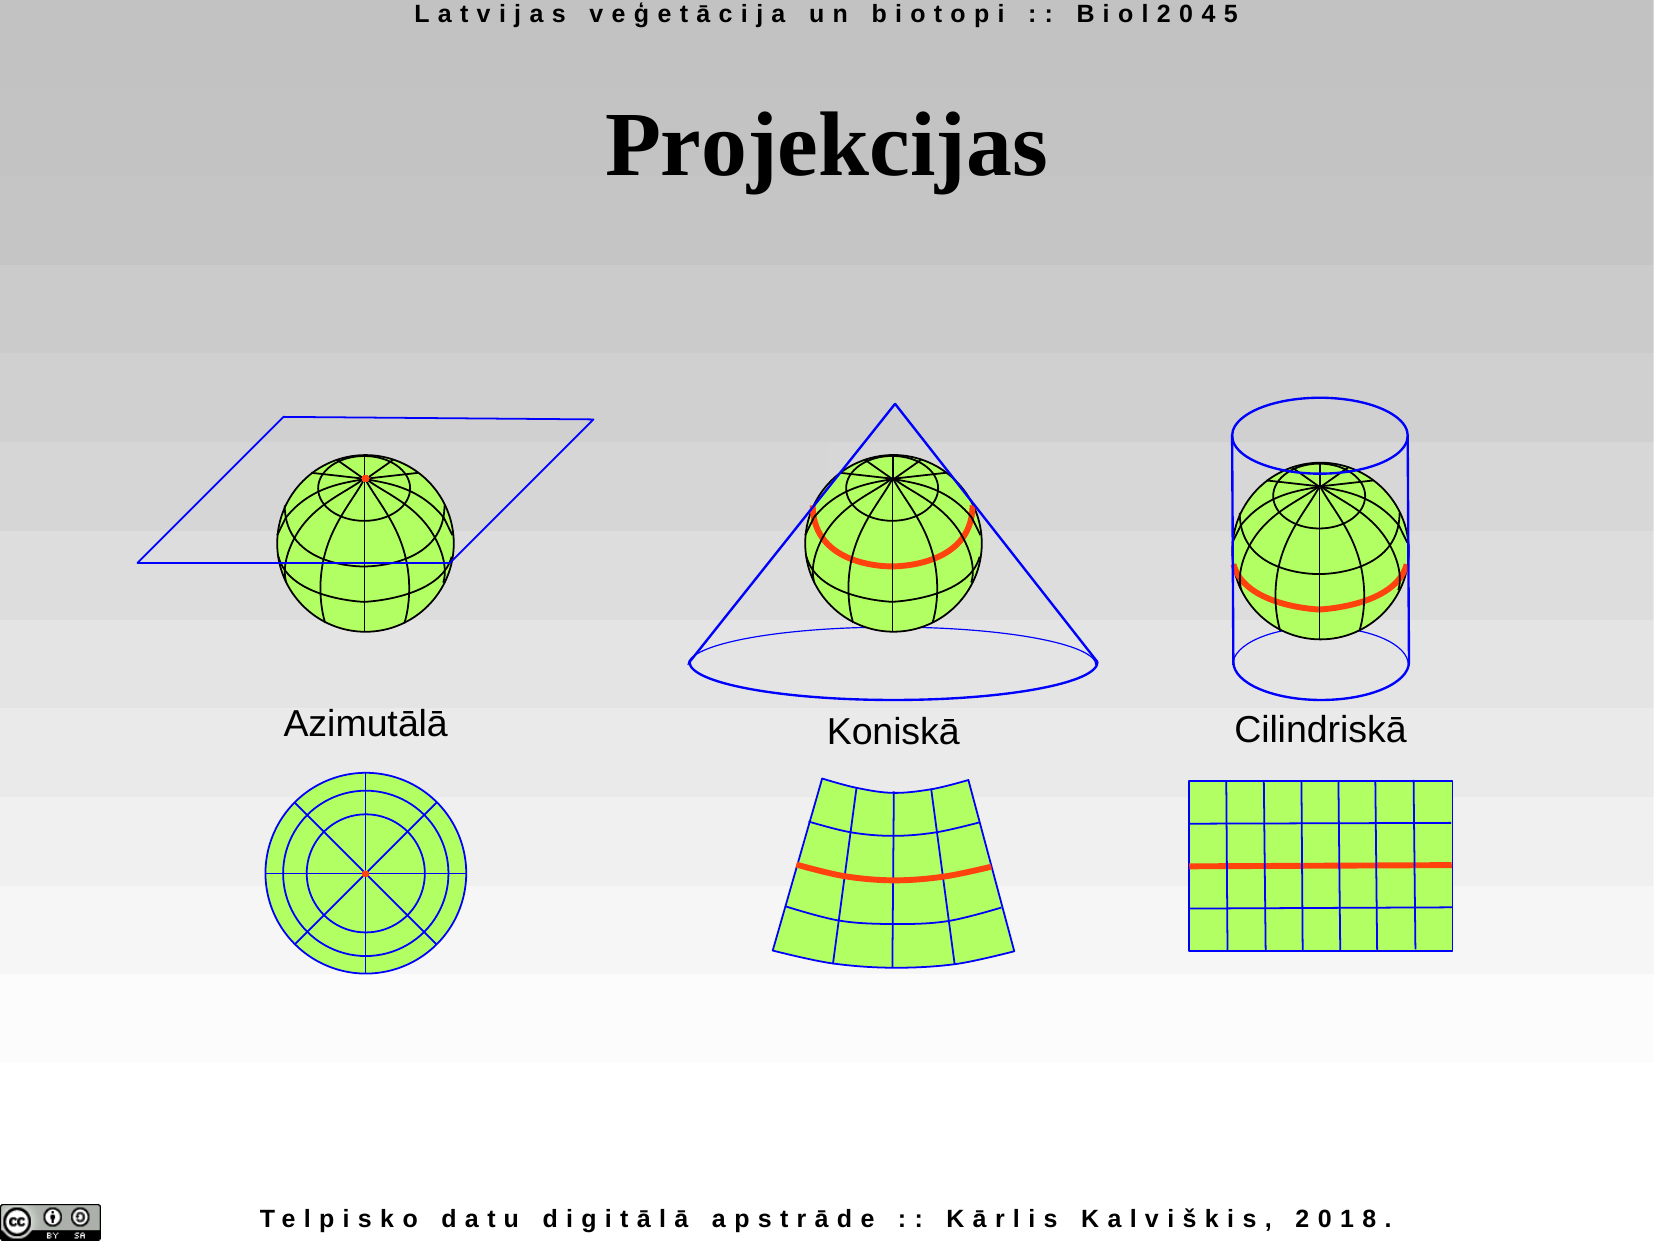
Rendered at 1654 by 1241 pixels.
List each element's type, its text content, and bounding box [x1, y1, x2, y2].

text_box [380, 456, 392, 460]
text_box [1341, 869, 1375, 906]
text_box [374, 464, 402, 476]
text_box [817, 479, 832, 498]
text_box [854, 463, 885, 476]
text_box [326, 463, 356, 476]
text_box [1266, 869, 1301, 907]
text_box [1228, 825, 1263, 863]
text_box [810, 778, 855, 830]
text_box [1228, 780, 1337, 822]
text_box [296, 772, 467, 943]
text_box [1377, 824, 1413, 862]
text_box [848, 476, 937, 519]
text_box [366, 792, 422, 829]
text_box [894, 923, 953, 968]
text_box [313, 459, 337, 472]
text_box [840, 880, 892, 923]
text_box Koniskā [826, 710, 961, 753]
text_box [310, 792, 365, 829]
text_box [1340, 825, 1375, 862]
text_box [894, 880, 947, 923]
text_box [1378, 909, 1453, 951]
text_box [366, 918, 421, 955]
text_box [772, 908, 837, 964]
text_box [1188, 780, 1226, 907]
text_box [1354, 471, 1372, 480]
text_box [1340, 780, 1374, 822]
text_box [870, 457, 892, 477]
text_box [847, 834, 892, 877]
text_box [895, 789, 935, 834]
text_box [1188, 910, 1226, 951]
text_box [852, 788, 892, 834]
text_box [285, 818, 321, 873]
text_box [410, 874, 447, 929]
text_box [933, 780, 980, 830]
text_box [265, 804, 305, 873]
text_box [1298, 465, 1319, 472]
picture [0, 287, 1654, 1241]
title Projekcijas [0, 1, 1654, 287]
text_box Cilindriskā [1234, 708, 1407, 751]
text_box [320, 457, 409, 519]
text_box [1234, 480, 1407, 640]
text_box [366, 935, 436, 974]
text_box [310, 918, 365, 955]
text_box [895, 834, 941, 877]
text_box [1267, 909, 1301, 951]
text_box [1281, 473, 1312, 484]
text_box [921, 459, 945, 473]
text_box [902, 464, 930, 476]
text_box [908, 456, 920, 460]
text_box [1275, 483, 1364, 527]
text_box [1228, 869, 1264, 907]
text_box [285, 874, 321, 929]
text_box [265, 874, 305, 943]
text_box [798, 823, 849, 872]
text_box [279, 564, 452, 632]
text_box [1266, 825, 1301, 863]
text_box [945, 868, 1015, 965]
text_box [1341, 909, 1376, 951]
text_box [1321, 475, 1334, 484]
text_box [410, 817, 447, 873]
text_box Azimutālā [283, 702, 448, 745]
text_box [834, 922, 891, 968]
text_box [805, 474, 982, 632]
text_box [894, 457, 915, 477]
text_box [939, 824, 991, 873]
text_box [1229, 910, 1264, 951]
text_box [394, 459, 417, 473]
text_box [1377, 780, 1413, 822]
text_box [1306, 475, 1319, 484]
text_box [1269, 472, 1285, 480]
text_box [1321, 465, 1342, 472]
text_box [1303, 869, 1338, 907]
text_box [308, 816, 423, 931]
text_box [277, 473, 454, 562]
text_box [1415, 780, 1453, 906]
text_box [1328, 473, 1357, 484]
text_box [1303, 825, 1338, 862]
text_box [296, 934, 365, 974]
text_box [785, 868, 843, 919]
text_box [1378, 869, 1414, 906]
text_box [1304, 909, 1339, 951]
text_box [844, 459, 865, 472]
